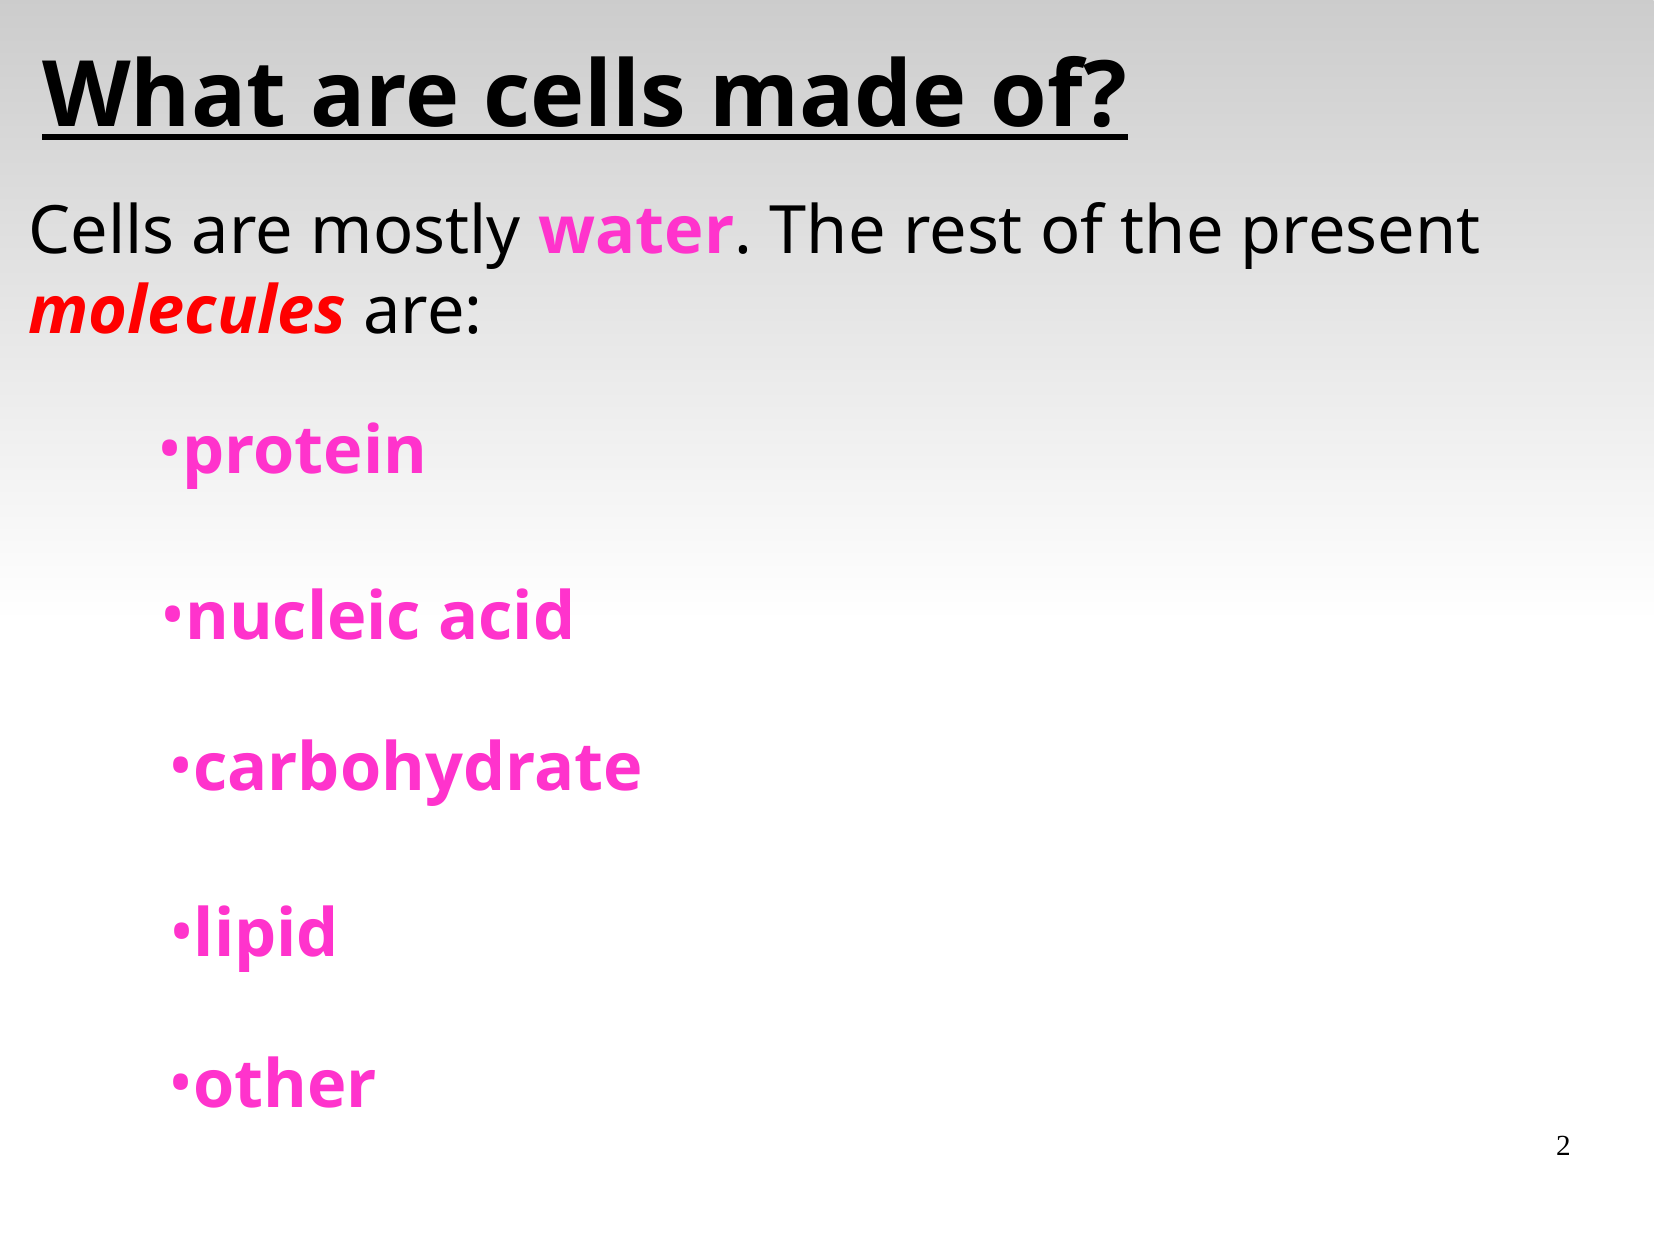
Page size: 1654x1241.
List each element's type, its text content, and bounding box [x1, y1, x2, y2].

text_box Cells are mostly water. The rest of the present molecules are: [13, 179, 1599, 355]
text_box nucleic acid [145, 564, 591, 661]
text_box protein [142, 399, 443, 495]
text_box carbohydrate [153, 716, 659, 812]
text_box What are cells made of? [27, 27, 1544, 153]
text_box other [153, 1033, 392, 1129]
text_box lipid [154, 881, 355, 978]
